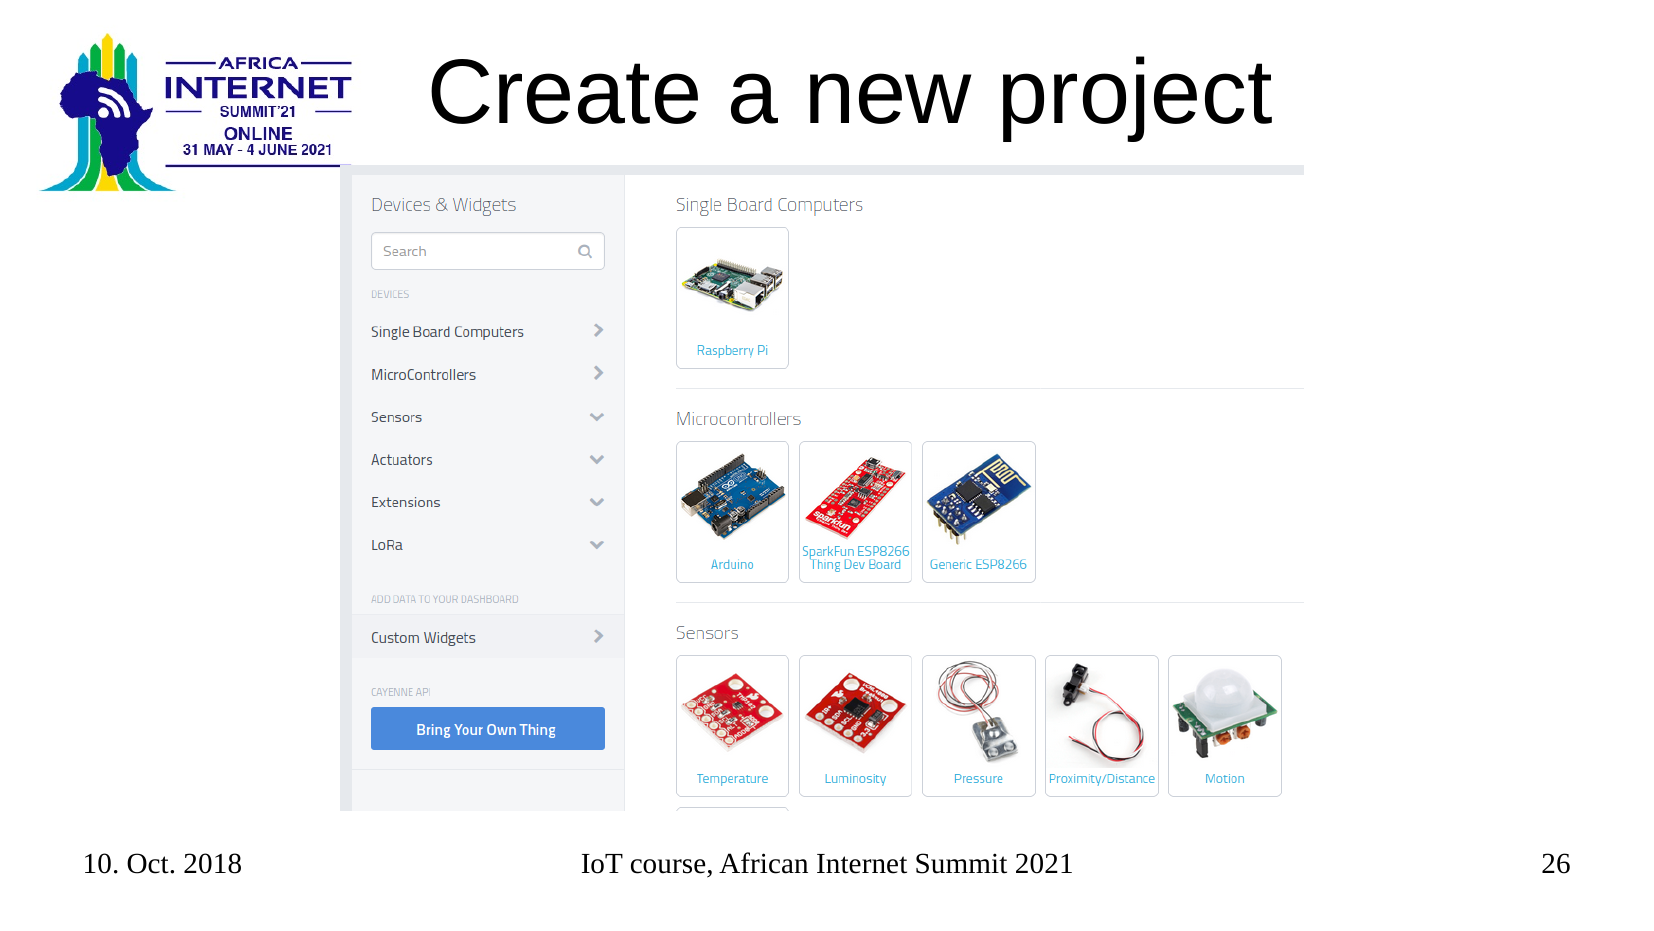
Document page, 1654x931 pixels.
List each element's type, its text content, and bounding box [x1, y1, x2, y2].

picture [9, 11, 1304, 811]
title Create a new project [106, 14, 1595, 170]
